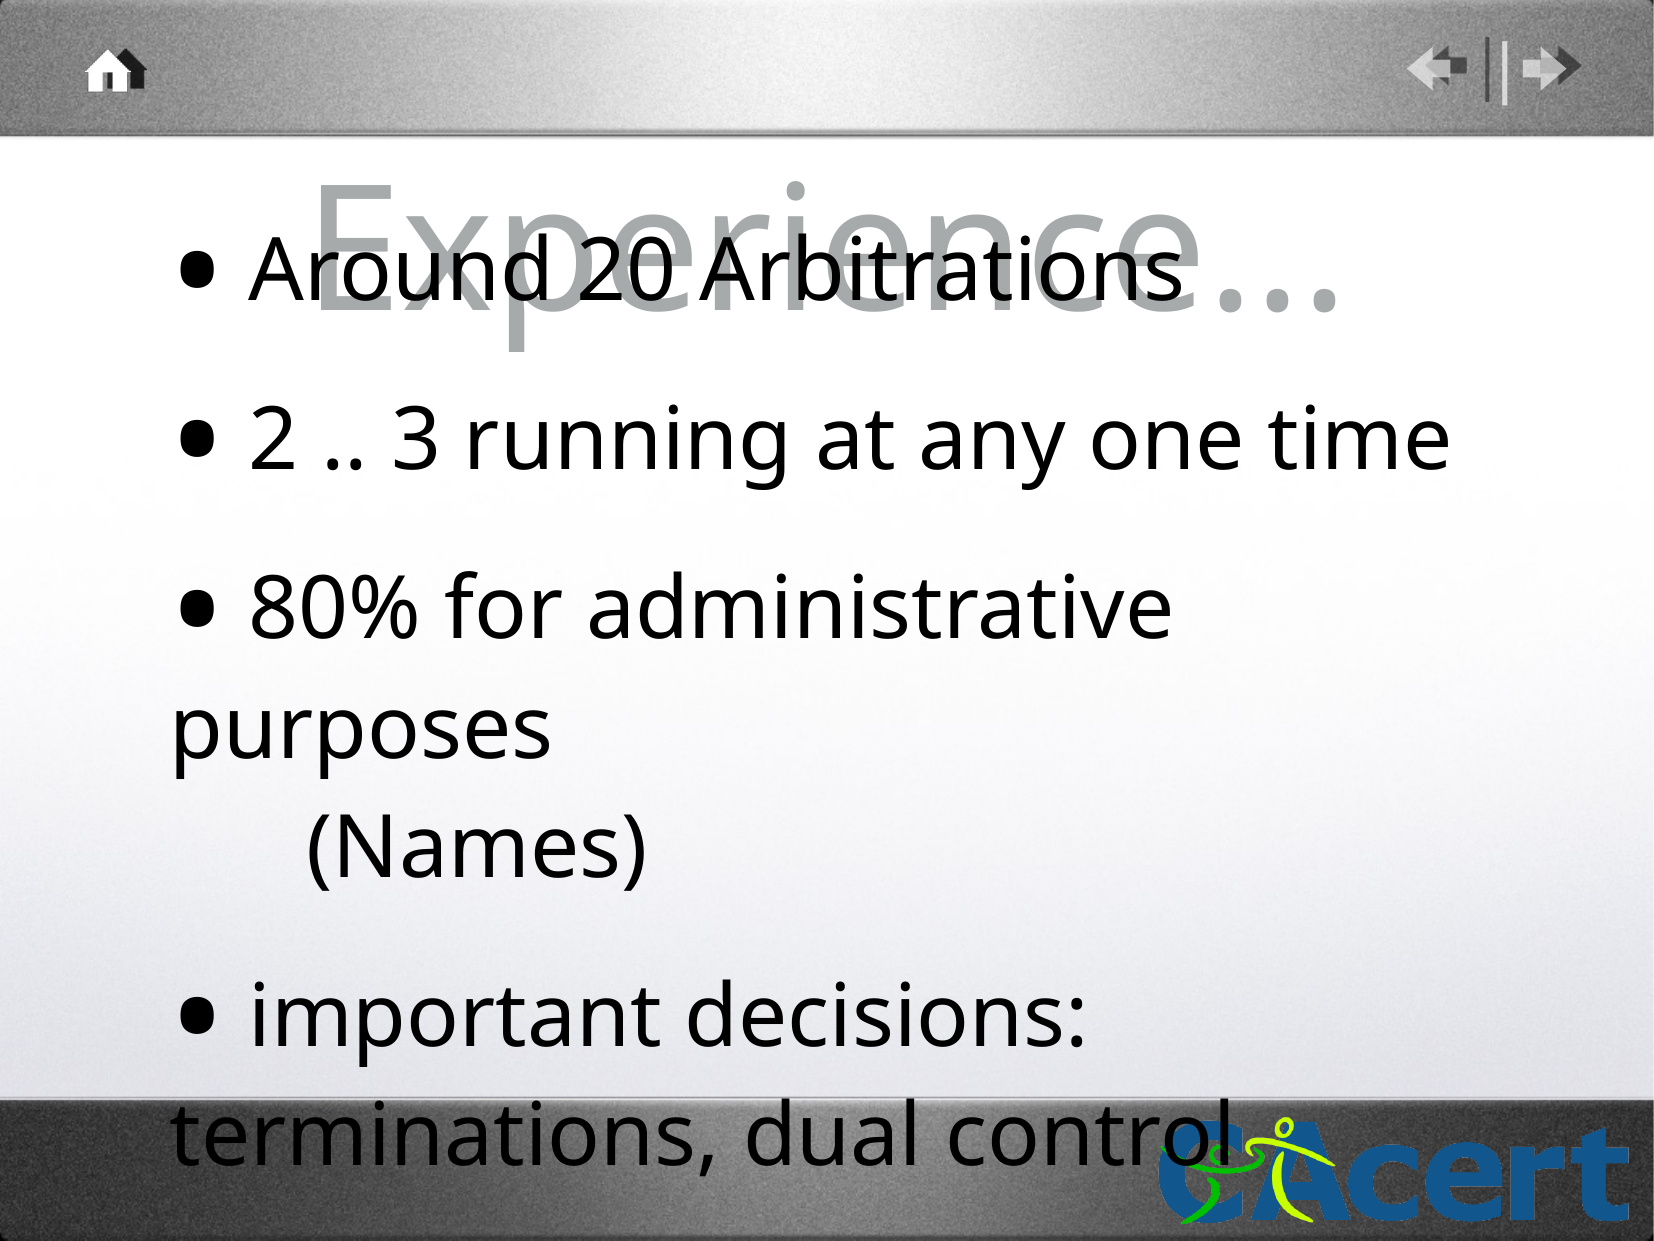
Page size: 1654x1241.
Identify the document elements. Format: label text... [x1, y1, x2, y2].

picture [0, 0, 1654, 1241]
list Around 20 Arbitrations 2 .. 3 running at any one time 80% for administrative purposes (Names) important decisions: terminations, dual control [161, 314, 1493, 1085]
title Experience... [161, 134, 1493, 314]
